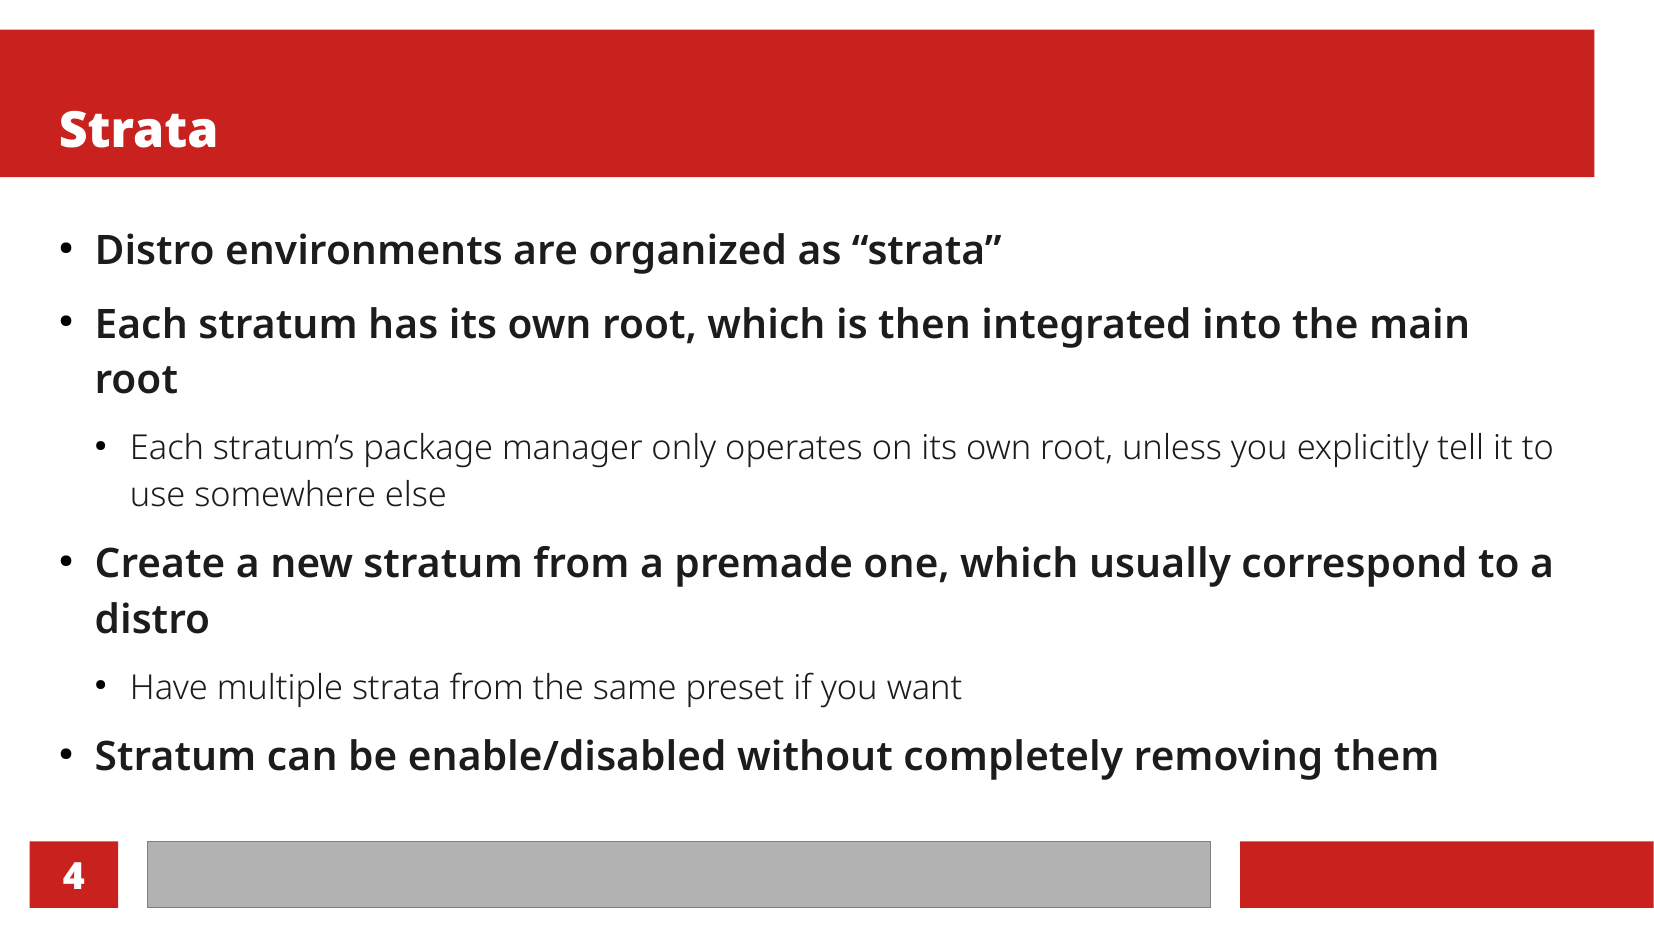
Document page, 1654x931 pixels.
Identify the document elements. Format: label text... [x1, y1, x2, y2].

title Strata [59, 44, 1595, 163]
list Distro environments are organized as “strata” Each stratum has its own root, which is then integrated into the main root Each stratum’s package manager only operates on its own root, unless you explicitly tell it to use somewhere else Create a new stratum from a premade one, which usually correspond to a distro Have multiple strata from the same preset if you want Stratum can be enable/disabled without completely removing them [59, 221, 1565, 798]
